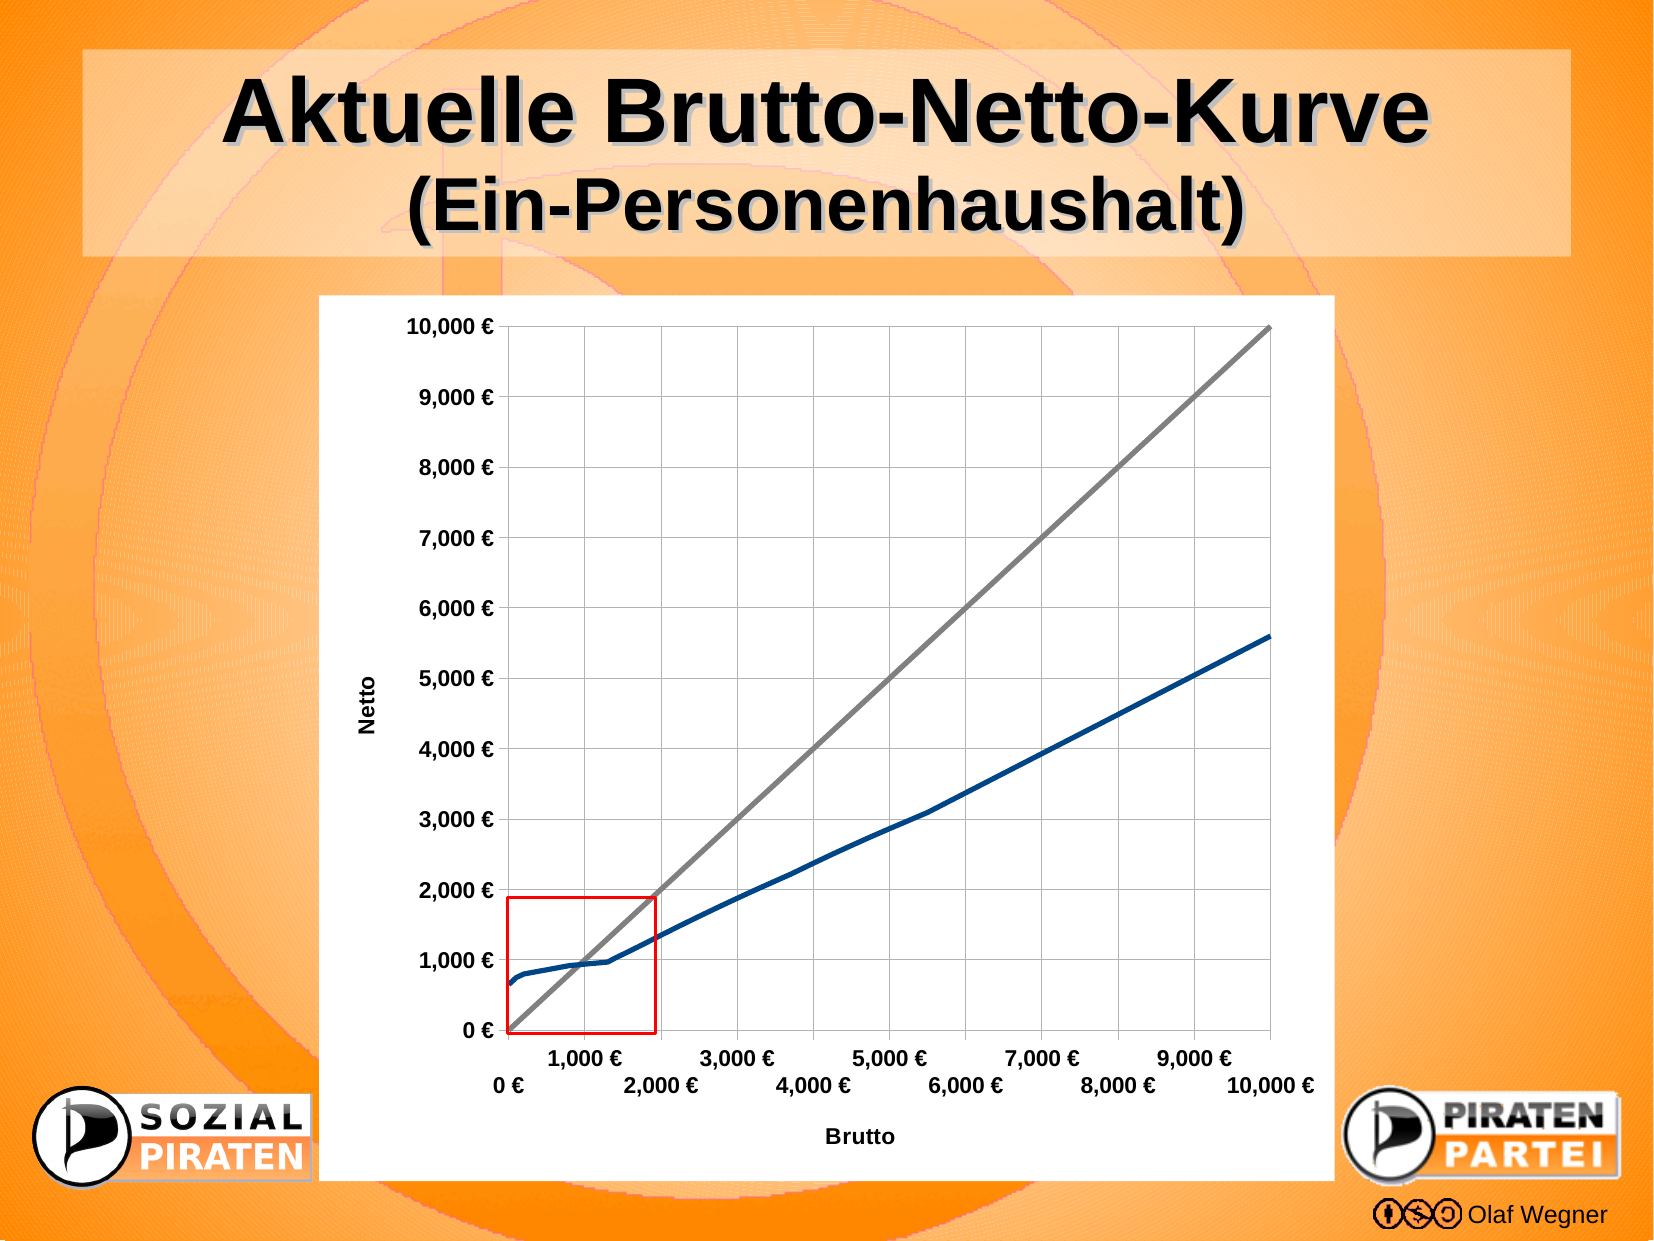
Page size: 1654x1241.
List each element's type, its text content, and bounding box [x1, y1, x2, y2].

picture [29, 0, 1623, 1241]
text_box Olaf Wegner [1452, 1193, 1623, 1237]
chart [319, 295, 1335, 1182]
title Aktuelle Brutto-Netto-Kurve (Ein-Personenhaushalt) [82, 49, 1571, 257]
